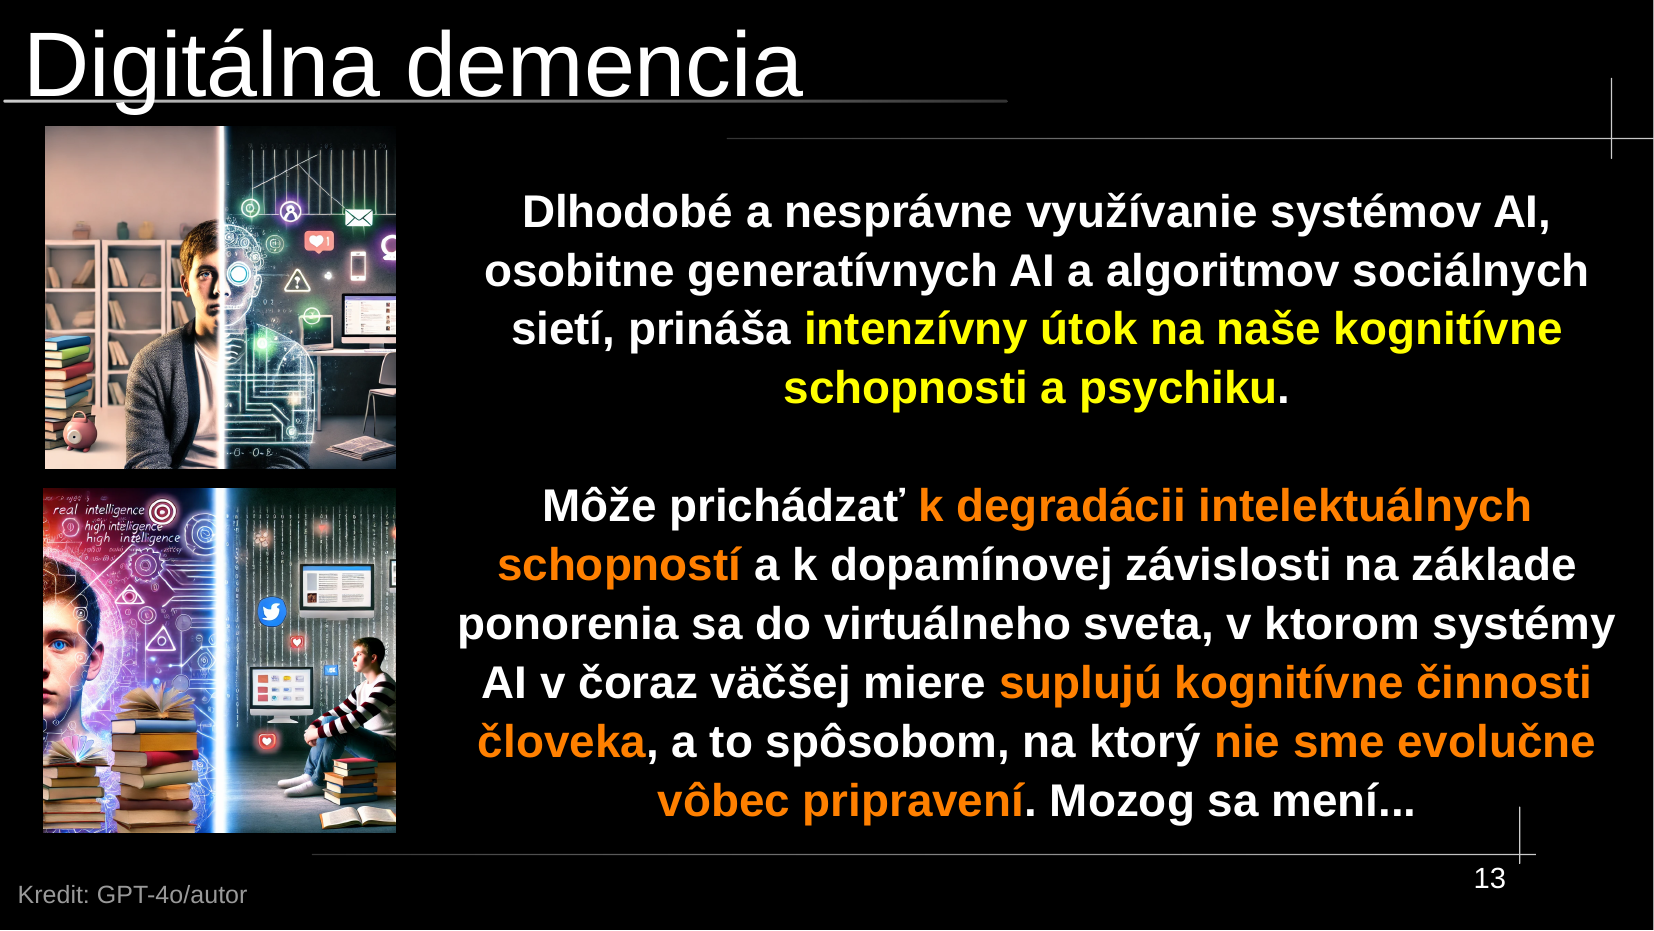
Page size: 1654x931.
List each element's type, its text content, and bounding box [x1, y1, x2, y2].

title Dlhodobé a nesprávne využívanie systémov AI, osobitne generatívnych AI a algoritmov sociálnych sietí, prináša intenzívny útok na naše kognitívne schopnosti a psychiku. Môže prichádzať k degradácii intelektuálnych schopností a k dopamínovej závislosti na základe ponorenia sa do virtuálneho sveta, v ktorom systémy AI v čoraz väčšej miere suplujú kognitívne činnosti človeka, a to spôsobom, na ktorý nie sme evolučne vôbec pripravení. Mozog sa mení... [455, 147, 1619, 857]
picture [43, 488, 396, 833]
picture [45, 126, 396, 469]
title Kredit: GPT-4o/autor [17, 862, 1235, 928]
title Digitálna demencia [23, 11, 1589, 119]
